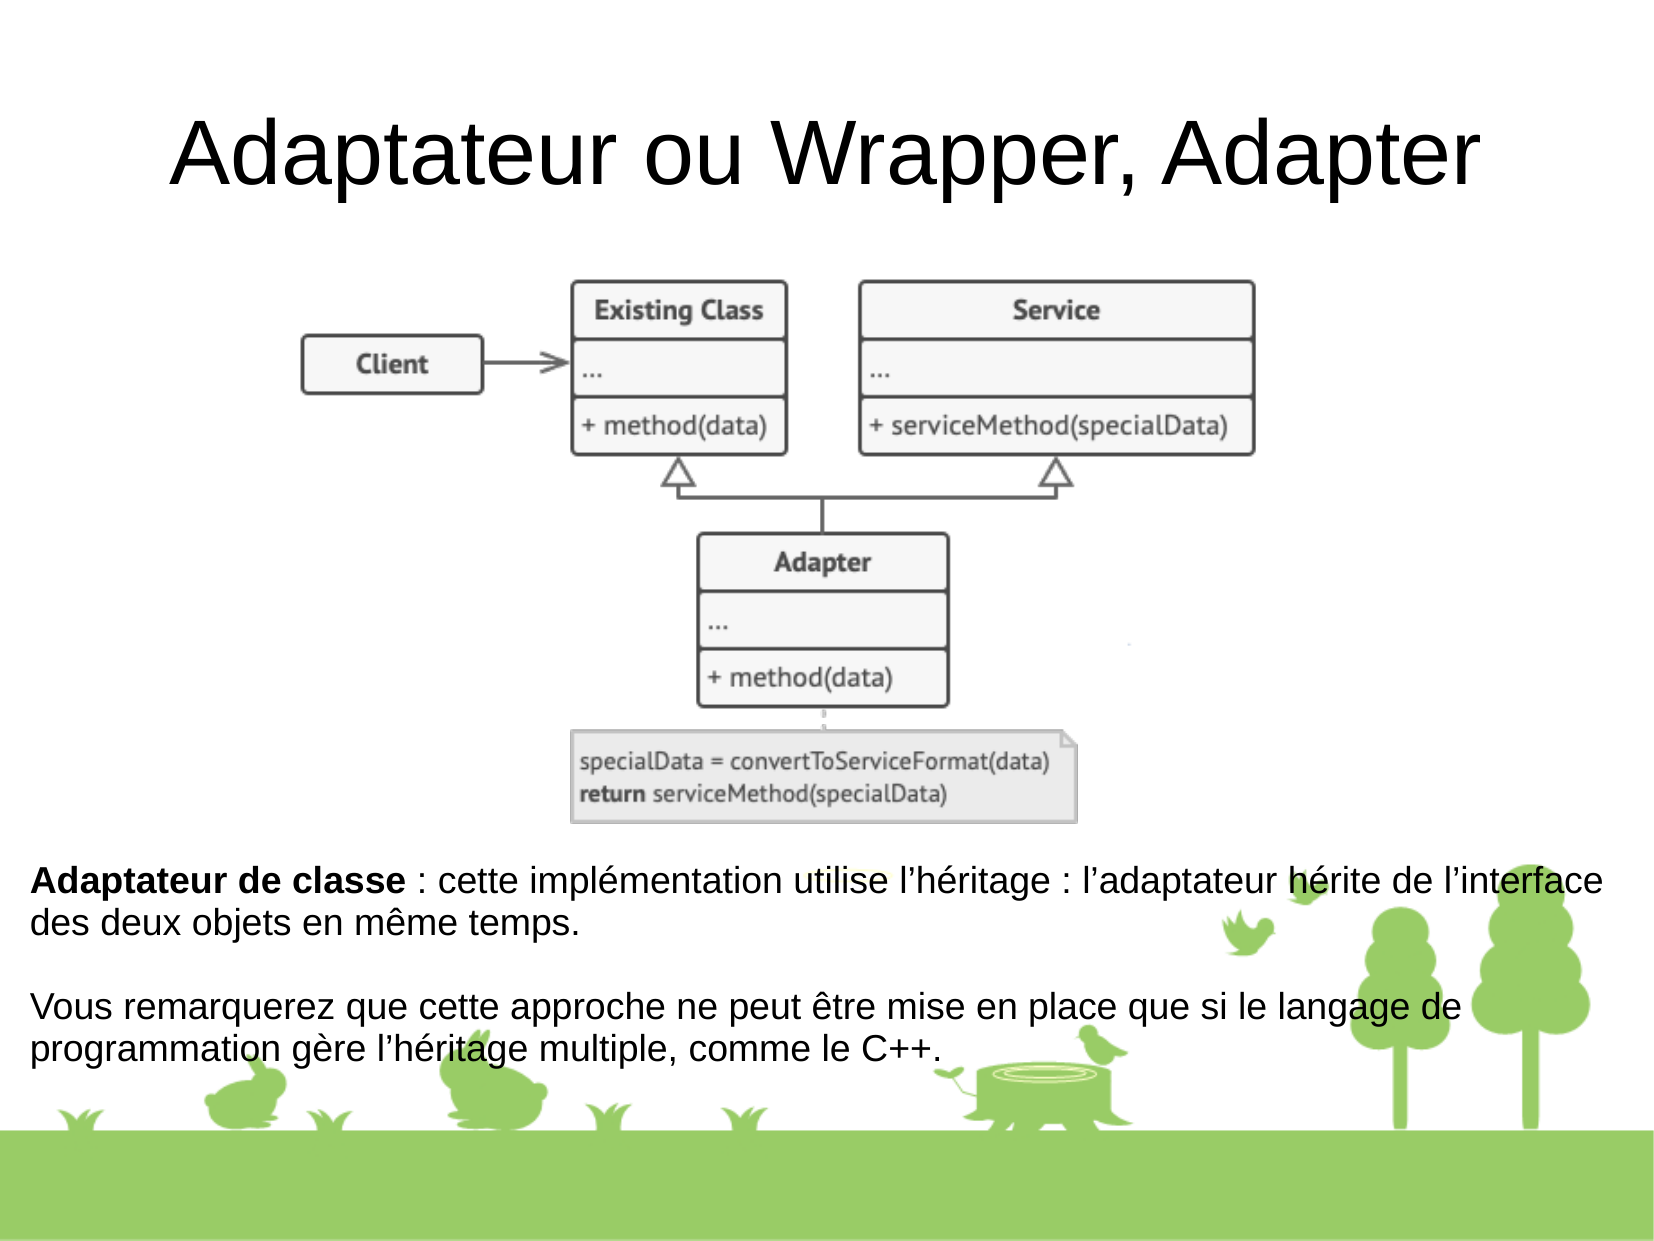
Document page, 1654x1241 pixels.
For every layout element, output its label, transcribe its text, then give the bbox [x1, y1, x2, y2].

title Adaptateur ou Wrapper, Adapter [82, 49, 1571, 257]
picture [0, 0, 1654, 1241]
text_box Adaptateur de classe : cette implémentation utilise l’héritage : l’adaptateur hérite de l’interface des deux objets en même temps. Vous remarquerez que cette approche ne peut être mise en place que si le langage de programmation gère l’héritage multiple, comme le C++. [15, 852, 1654, 1077]
